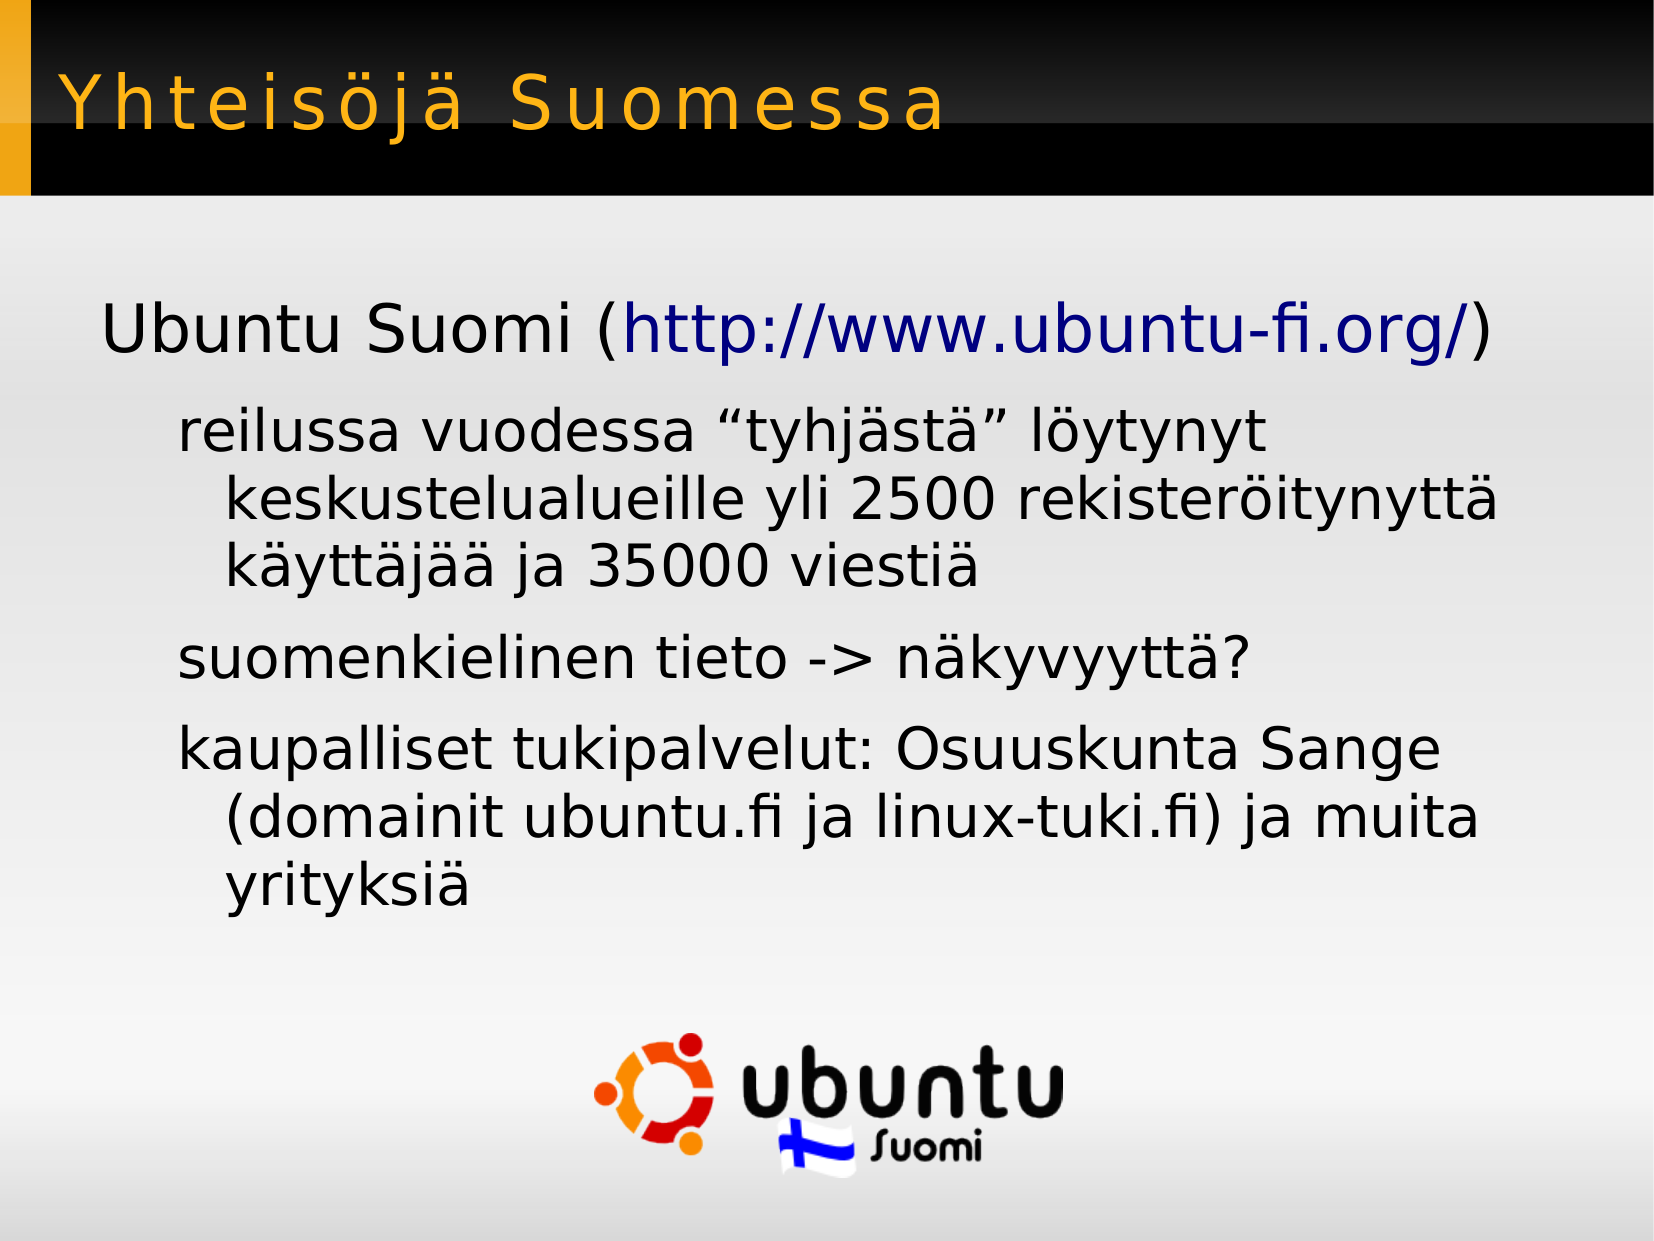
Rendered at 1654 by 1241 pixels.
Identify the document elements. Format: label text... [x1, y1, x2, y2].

title Yhteisöjä Suomessa [59, 29, 1270, 178]
picture [0, 0, 1654, 1241]
list Ubuntu Suomi (http://www.ubuntu-fi.org/) reilussa vuodessa “tyhjästä” löytynyt keskustelualueille yli 2500 rekisteröitynyttä käyttäjää ja 35000 viestiä suomenkielinen tieto -> näkyvyyttä? kaupalliset tukipalvelut: Osuuskunta Sange (domainit ubuntu.fi ja linux-tuki.fi) ja muita yrityksiä [82, 290, 1571, 1109]
